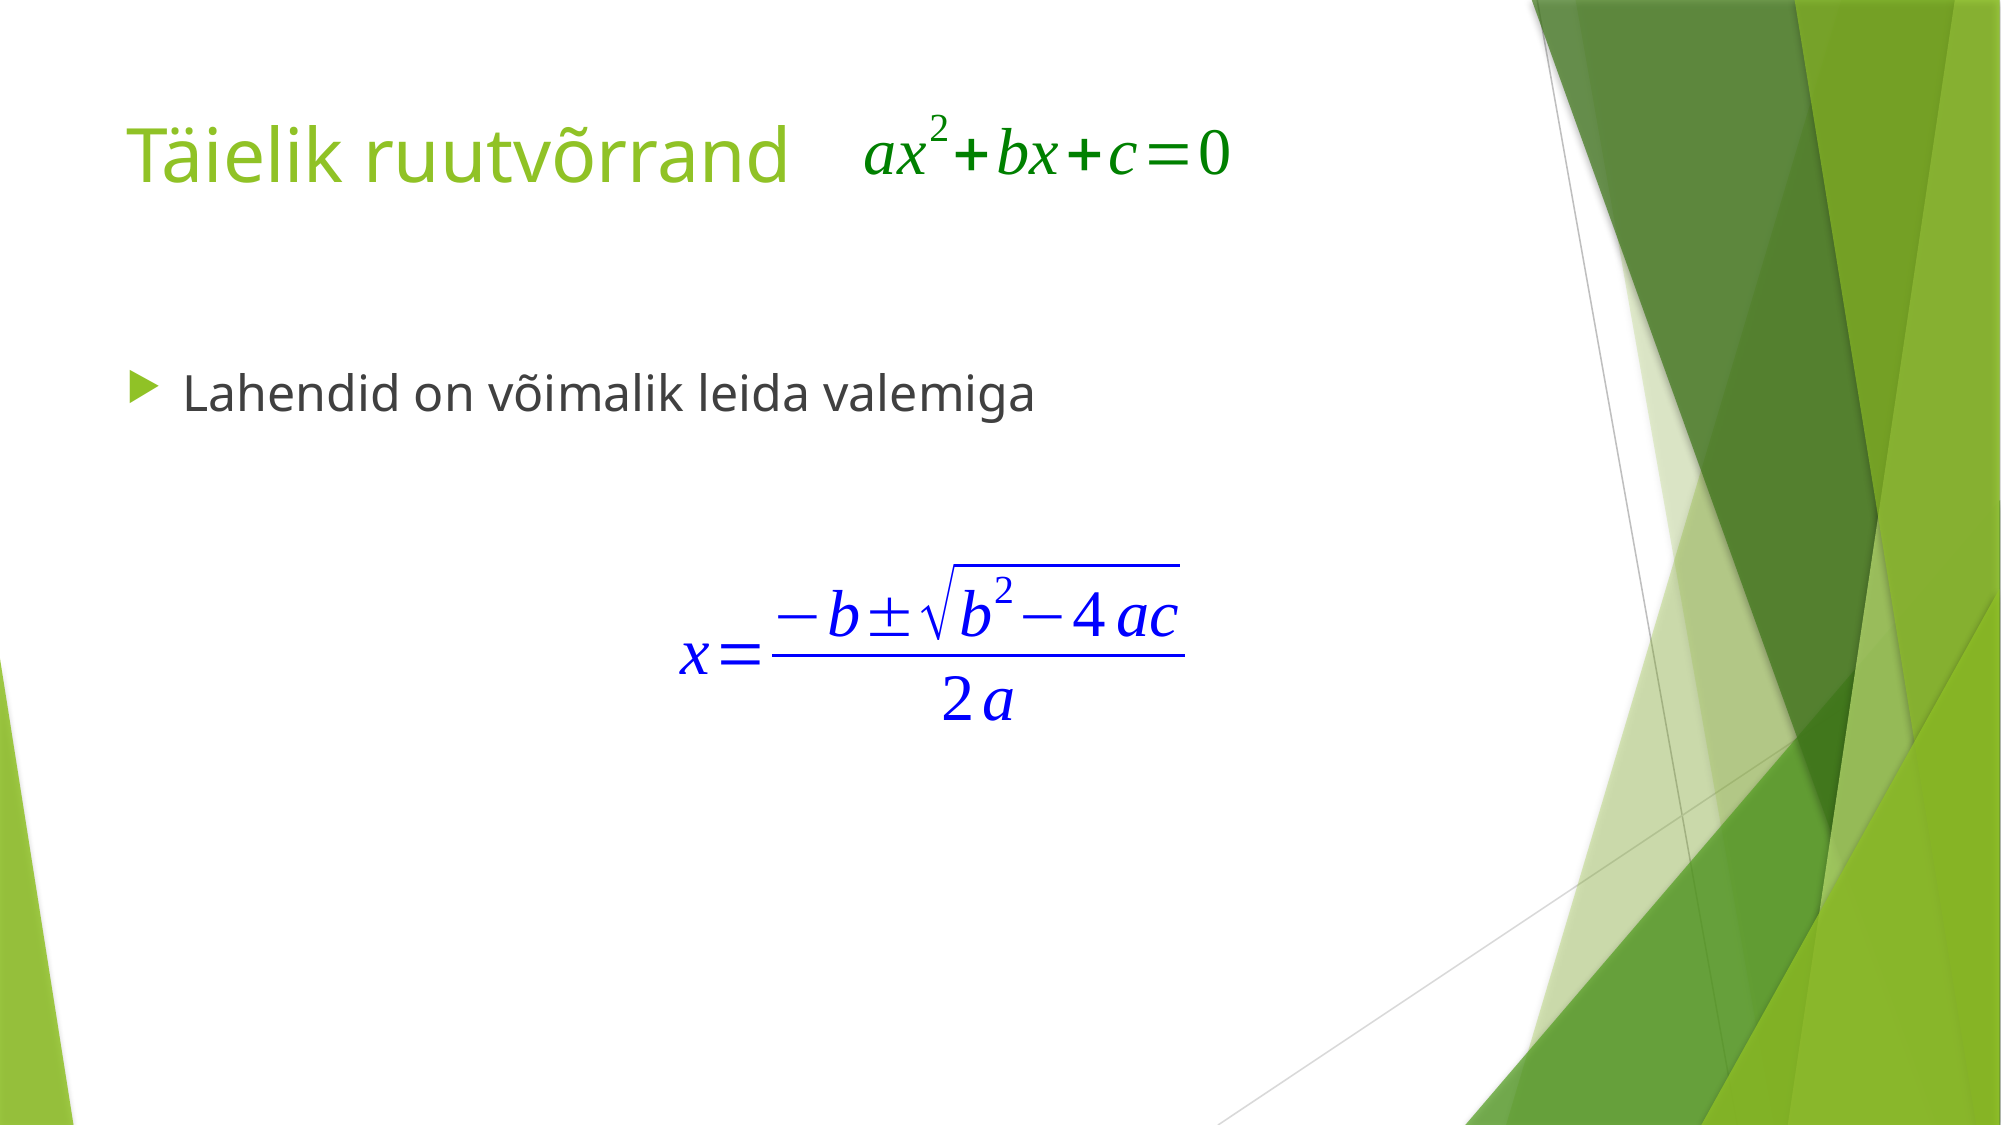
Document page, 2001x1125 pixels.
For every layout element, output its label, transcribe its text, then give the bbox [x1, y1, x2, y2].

title Täielik ruutvõrrand [111, 99, 1522, 317]
chart [856, 106, 1239, 190]
list Lahendid on võimalik leida valemiga [111, 354, 1522, 992]
chart [670, 561, 1194, 735]
